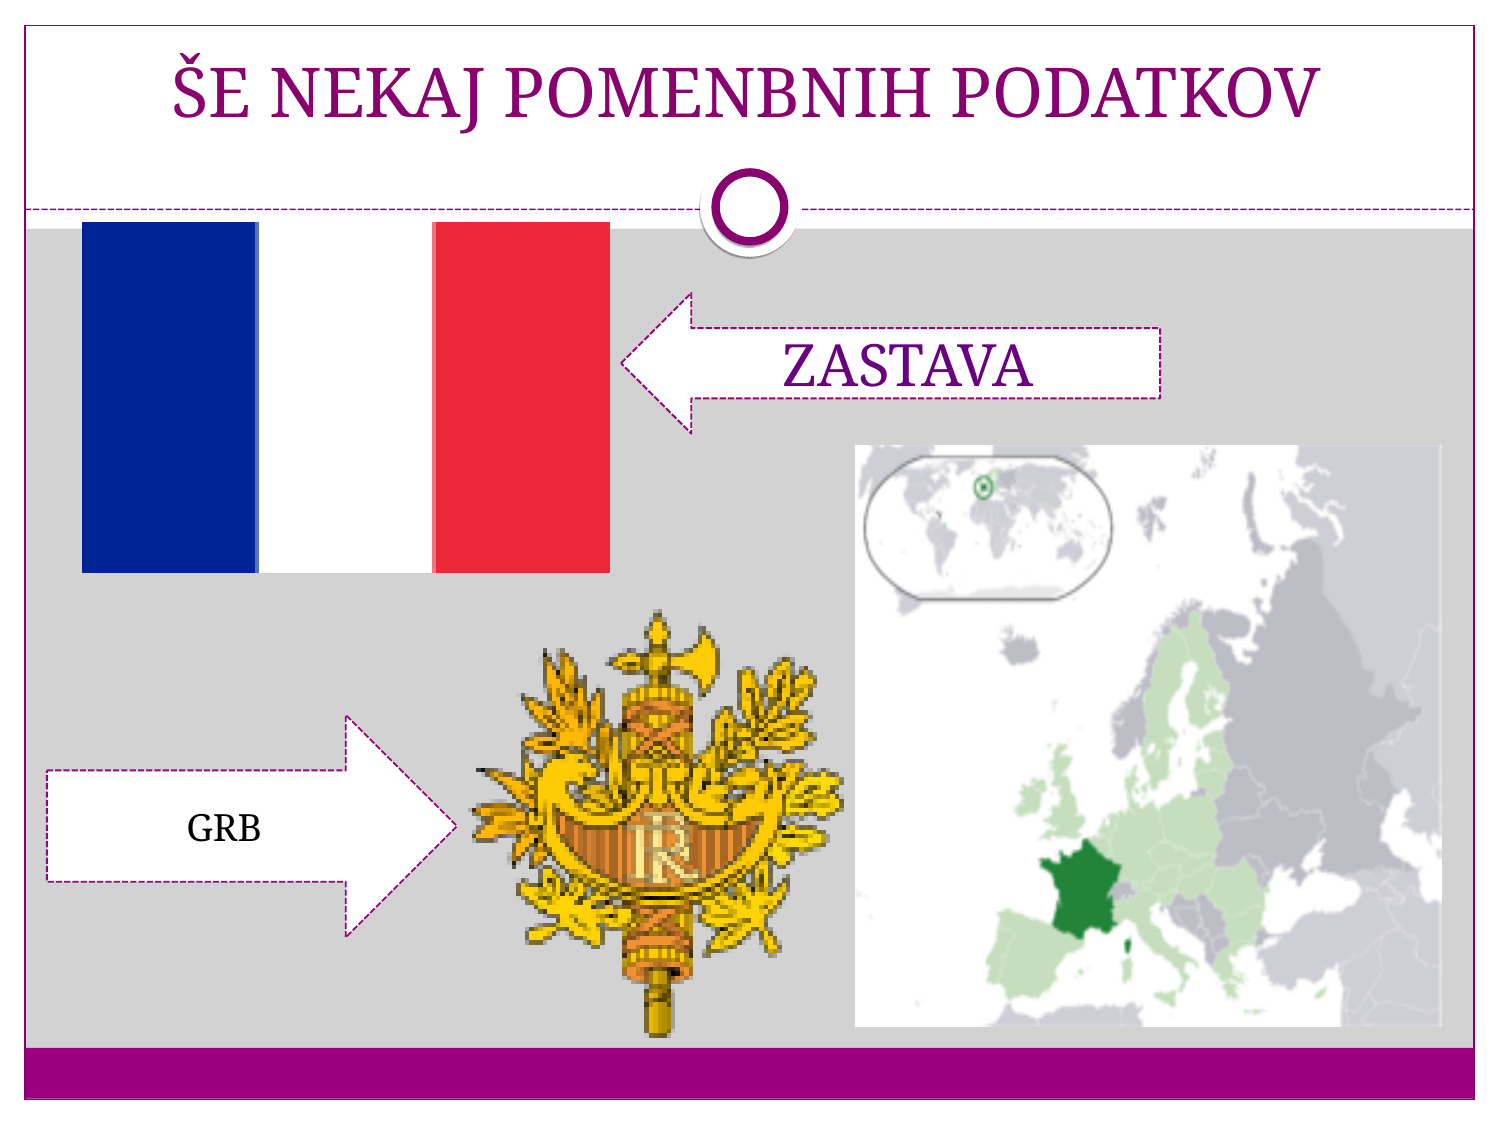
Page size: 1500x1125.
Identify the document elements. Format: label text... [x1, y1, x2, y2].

text_box ZASTAVA [621, 292, 1161, 434]
picture [855, 445, 1442, 1027]
list [49, 117, 1445, 1090]
picture [82, 222, 610, 573]
text_box GRB [46, 714, 458, 938]
title ŠE NEKAJ POMENBNIH PODATKOV [46, 0, 1447, 139]
picture [468, 609, 844, 1038]
